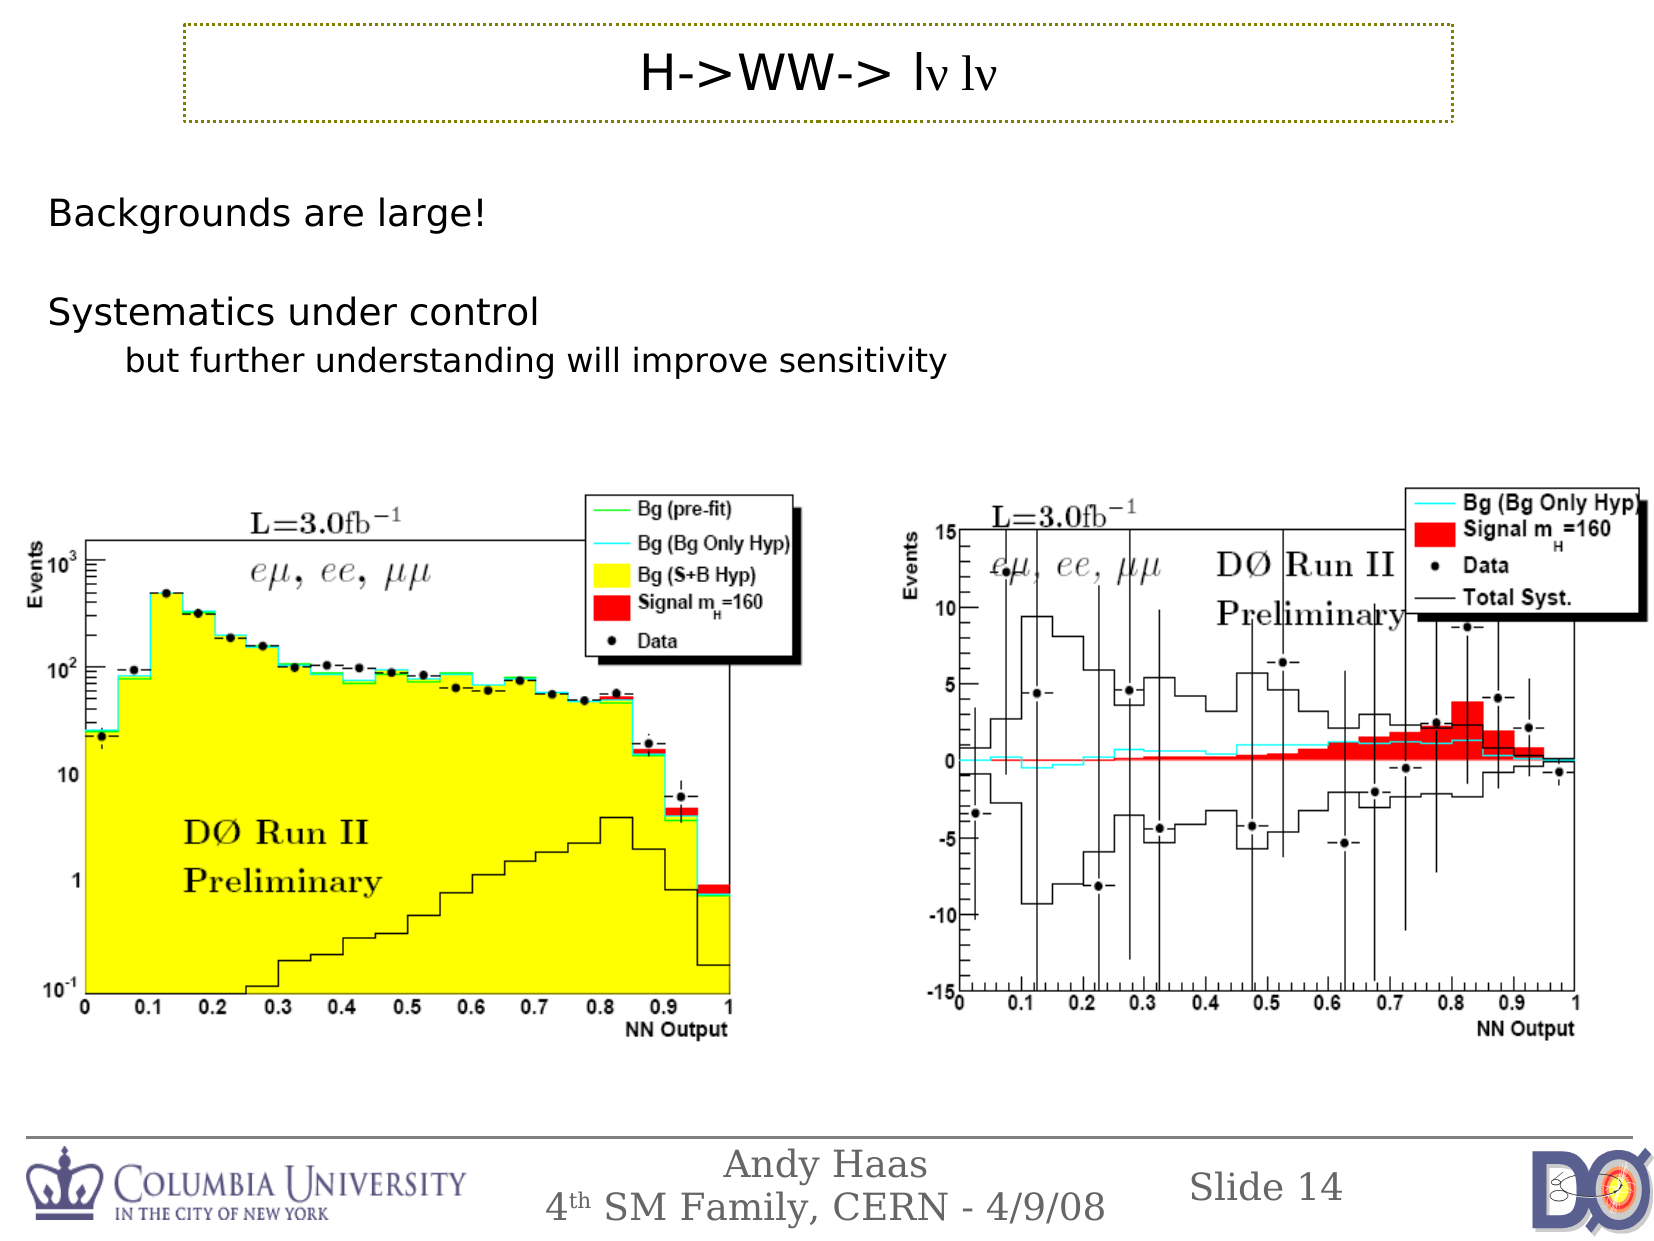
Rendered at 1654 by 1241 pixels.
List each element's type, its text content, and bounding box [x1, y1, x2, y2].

list Backgrounds are large! Systematics under control but further understanding will improve sensitivity [30, 140, 1610, 1125]
picture [886, 477, 1654, 1050]
title H->WW-> lν lν [184, 24, 1453, 122]
picture [0, 463, 810, 1055]
